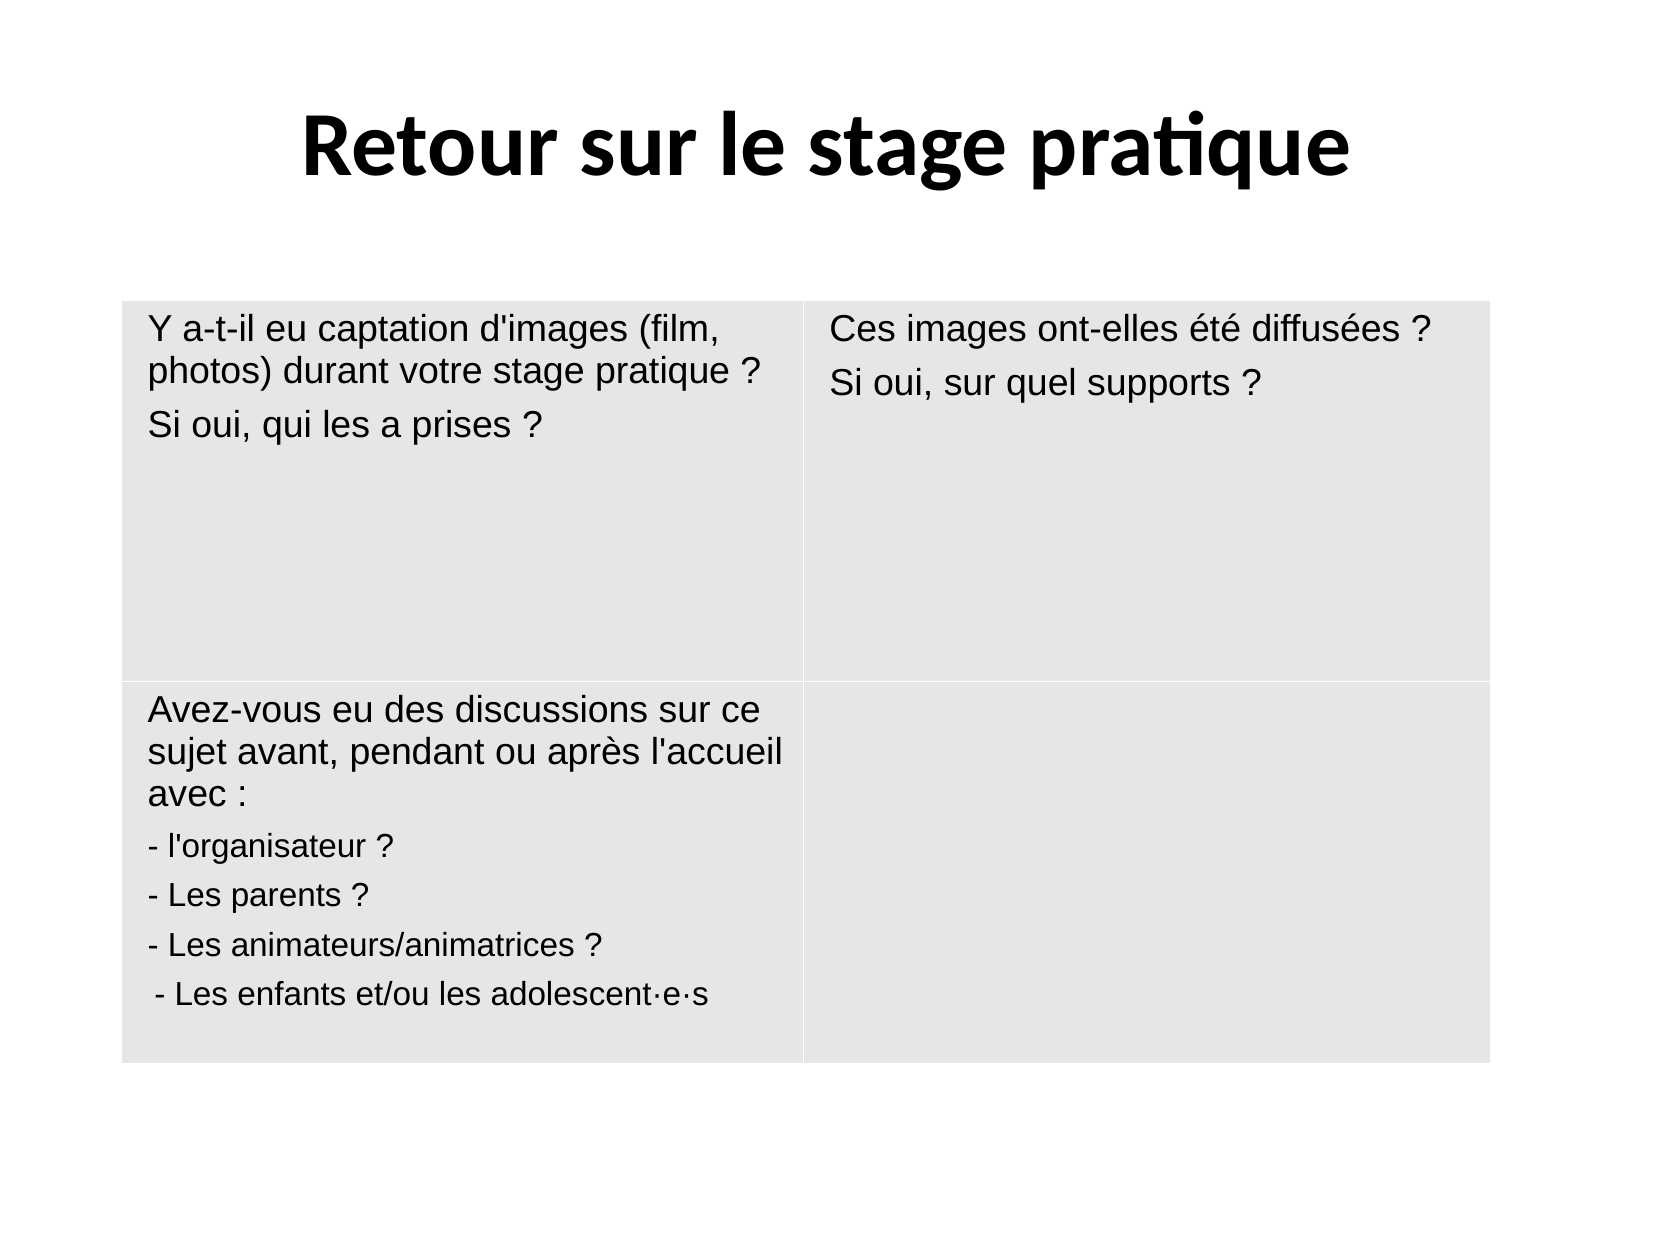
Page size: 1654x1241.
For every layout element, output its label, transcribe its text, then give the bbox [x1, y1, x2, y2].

table_header Y a-t-il eu captation d'images (film, photos) durant votre stage pratique ? Si oui, qui les a prises ? [122, 301, 803, 681]
title Retour sur le stage pratique [82, 49, 1571, 257]
table_cell Avez-vous eu des discussions sur ce sujet avant, pendant ou après l'accueil avec : - l'organisateur ? - Les parents ? - Les animateurs/animatrices ? - Les enfants et/ou les adolescent·e·s [122, 682, 803, 1063]
table_header Ces images ont-elles été diffusées ? Si oui, sur quel supports ? [804, 301, 1490, 681]
table_cell [804, 682, 1490, 1063]
